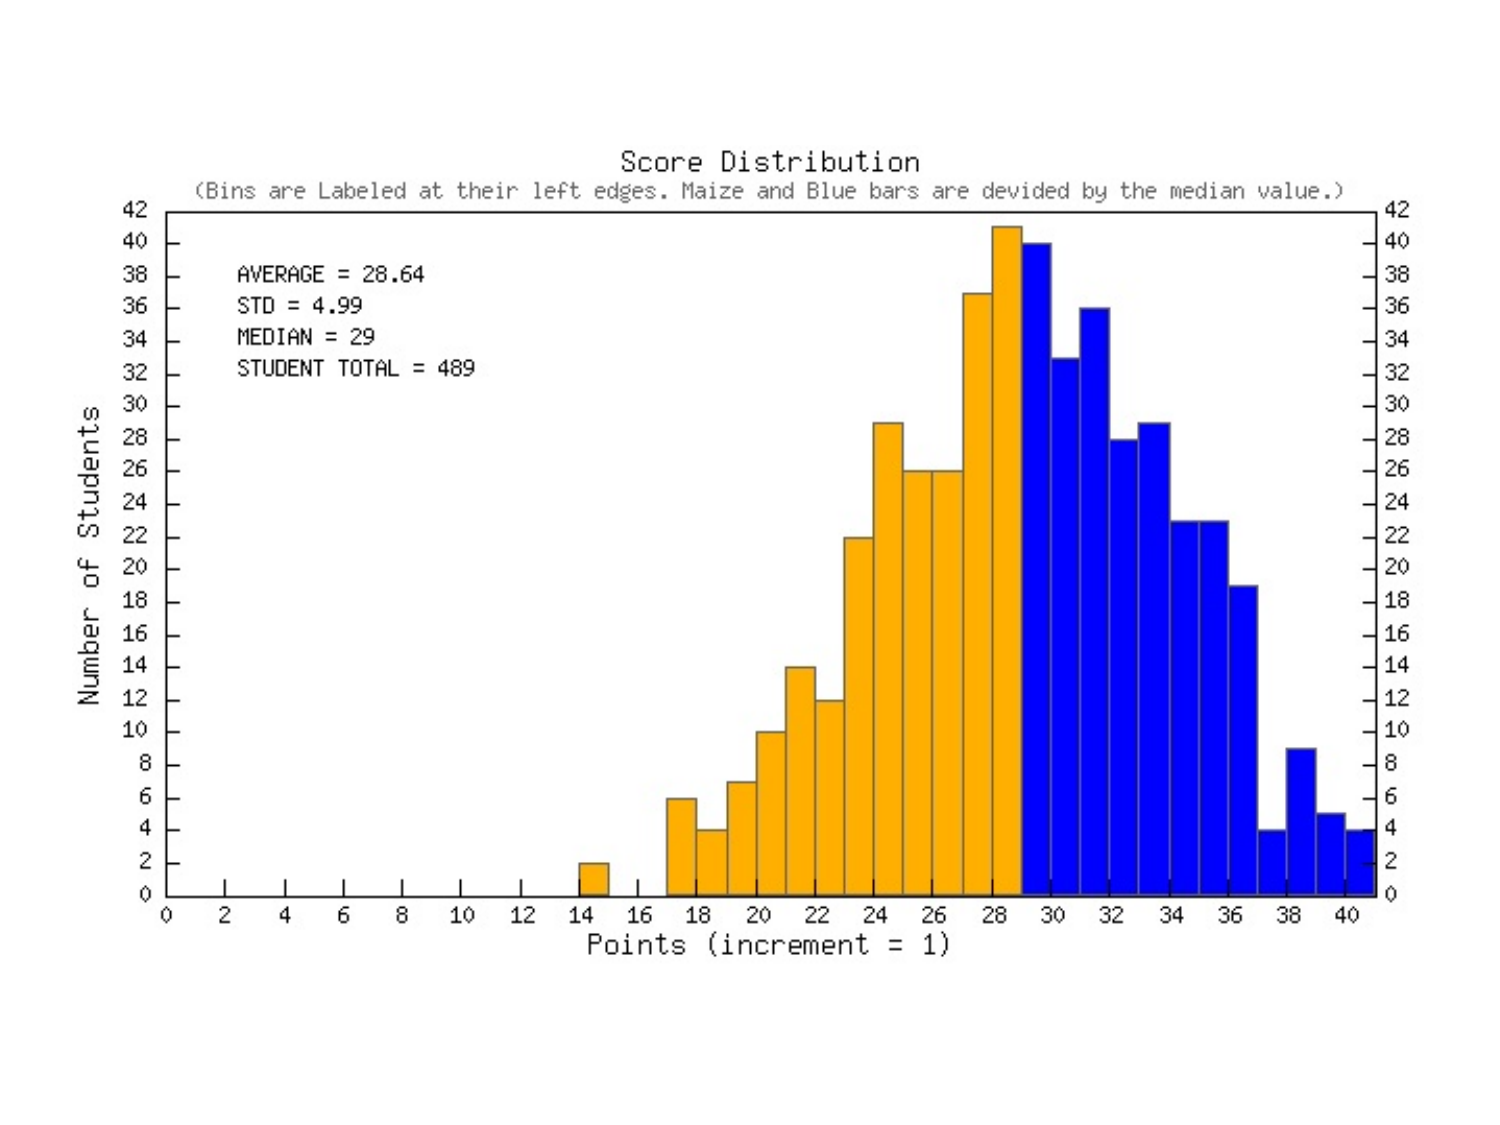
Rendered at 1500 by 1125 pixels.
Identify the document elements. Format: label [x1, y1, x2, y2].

picture [72, 145, 1428, 980]
